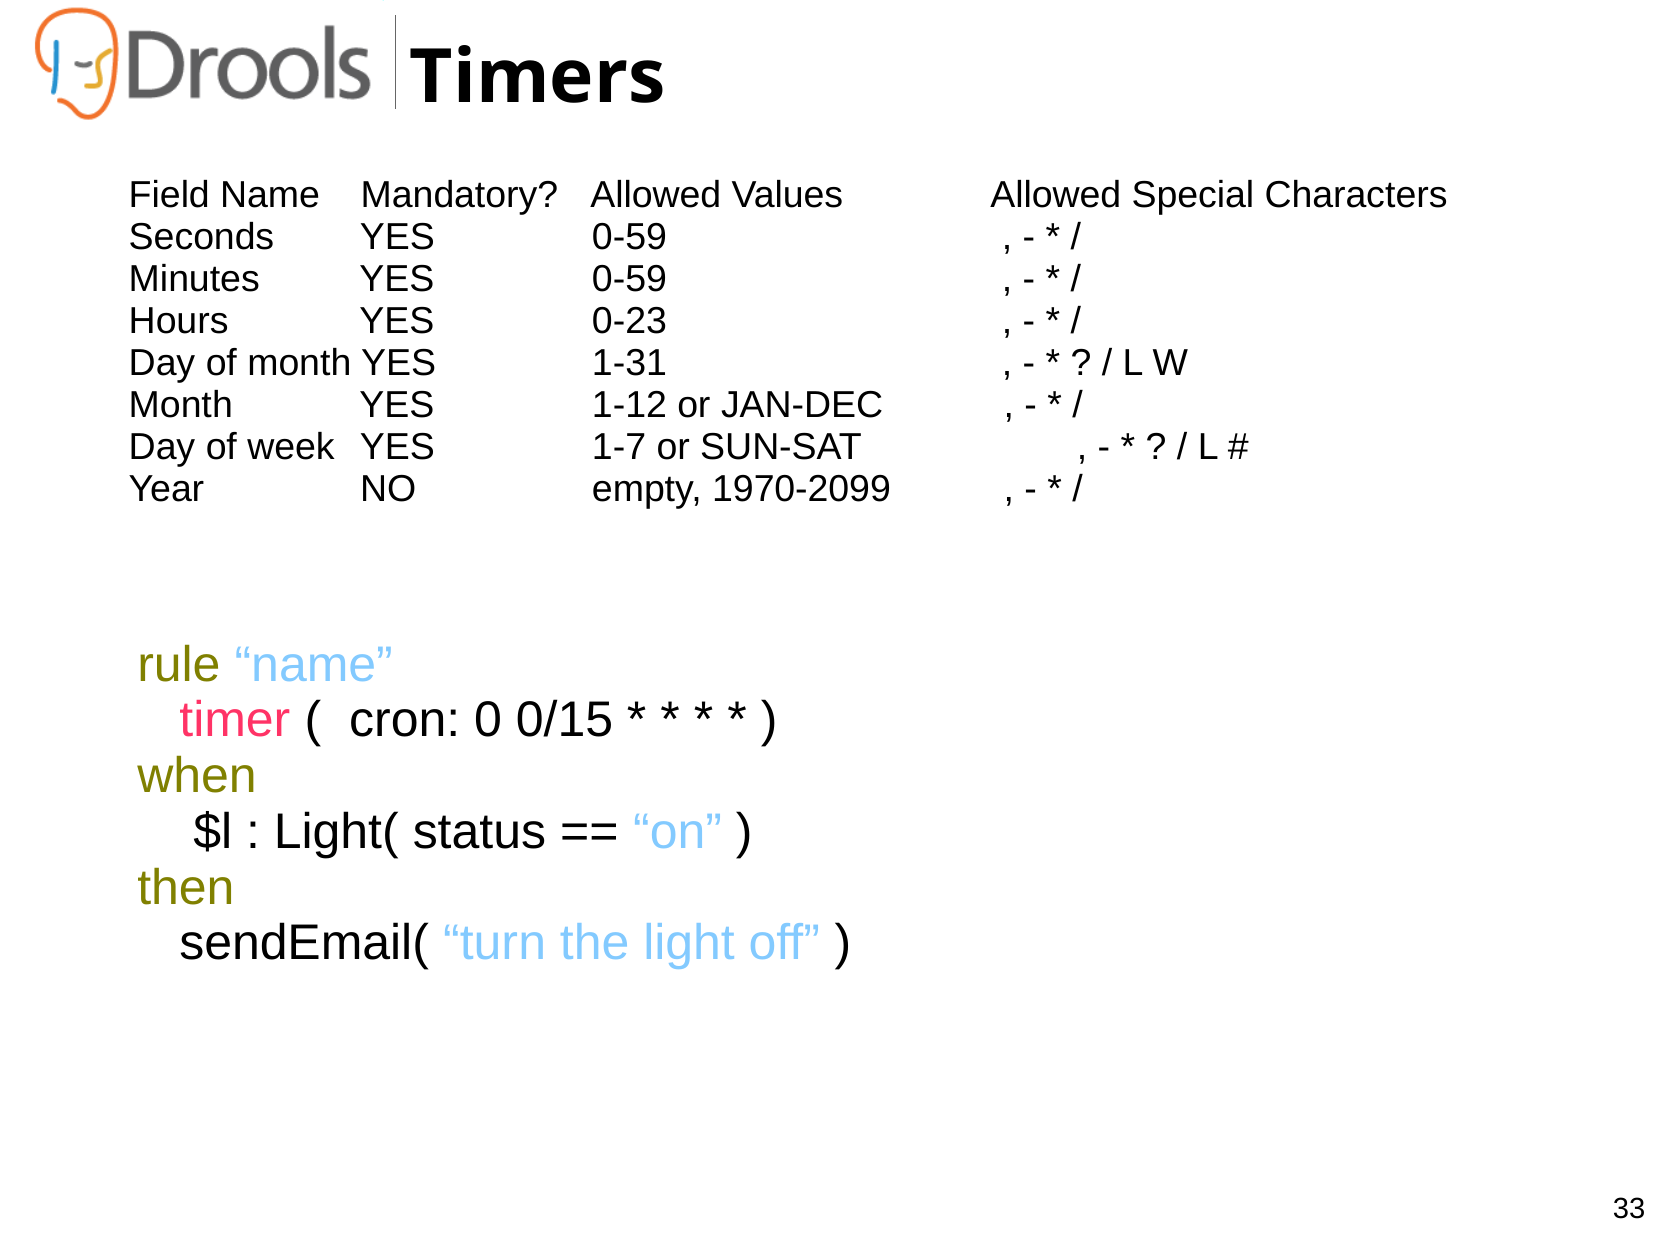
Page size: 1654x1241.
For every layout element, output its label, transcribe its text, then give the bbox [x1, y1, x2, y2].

text_box Field Name Mandatory? Allowed Values Allowed Special Characters Seconds YES 0-59 , - * / Minutes YES 0-59 , - * / Hours YES 0-23 , - * / Day of month YES 1-31 , - * ? / L W Month YES 1-12 or JAN-DEC , - * / Day of week YES 1-7 or SUN-SAT , - * ? / L # Year NO empty, 1970-2099 , - * / [114, 166, 1495, 551]
picture [29, 0, 384, 126]
title Timers [395, 10, 1625, 133]
text_box rule “name” timer ( cron: 0 0/15 * * * * ) when $l : Light( status == “on” ) then sendEmail( “turn the light off” ) [122, 628, 867, 978]
